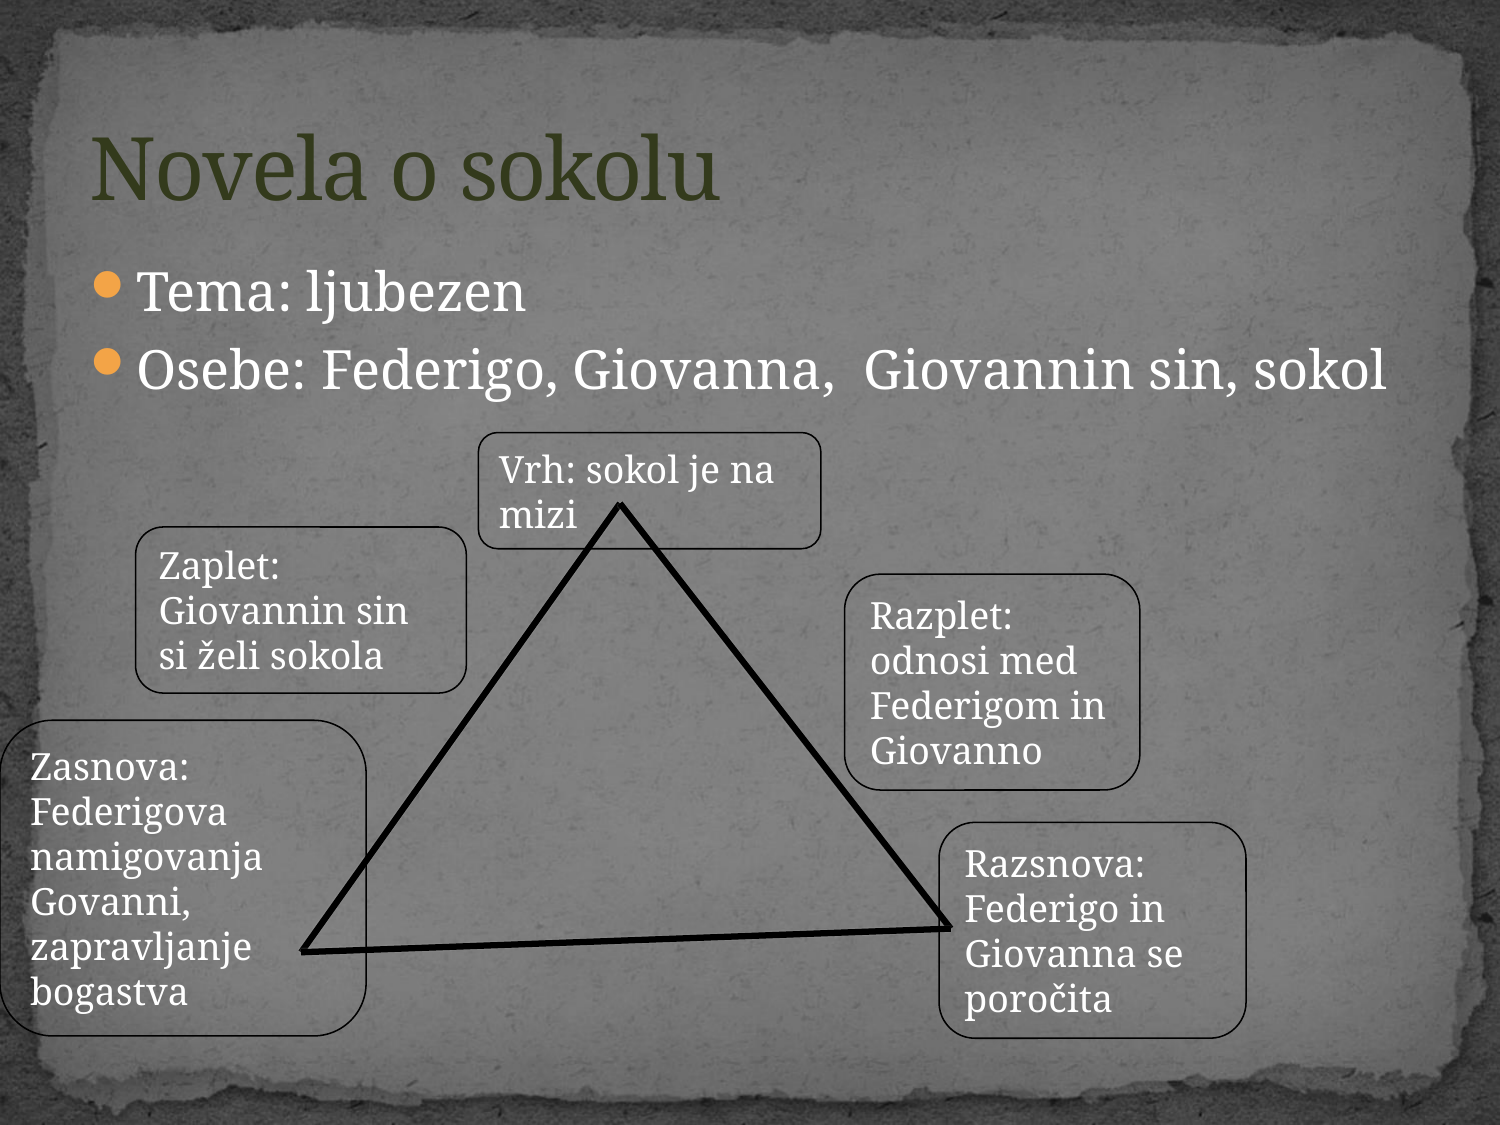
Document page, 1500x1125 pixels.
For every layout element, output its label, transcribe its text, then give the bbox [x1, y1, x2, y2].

picture [367, 549, 939, 946]
text_box Vrh: sokol je na mizi [478, 432, 821, 549]
text_box Zasnova: Federigova namigovanja Govanni, zapravljanje bogastva [0, 720, 367, 1036]
text_box Razsnova: Federigo in Giovanna se poročita [939, 822, 1247, 1039]
text_box Razplet: odnosi med Federigom in Giovanno [844, 574, 1140, 791]
text_box Zaplet: Giovannin sin si želi sokola [135, 526, 467, 694]
list Tema: ljubezen Osebe: Federigo, Giovanna, Giovannin sin, sokol [75, 249, 1425, 480]
picture [0, 0, 1500, 1125]
title Novela o sokolu [75, 24, 1425, 225]
